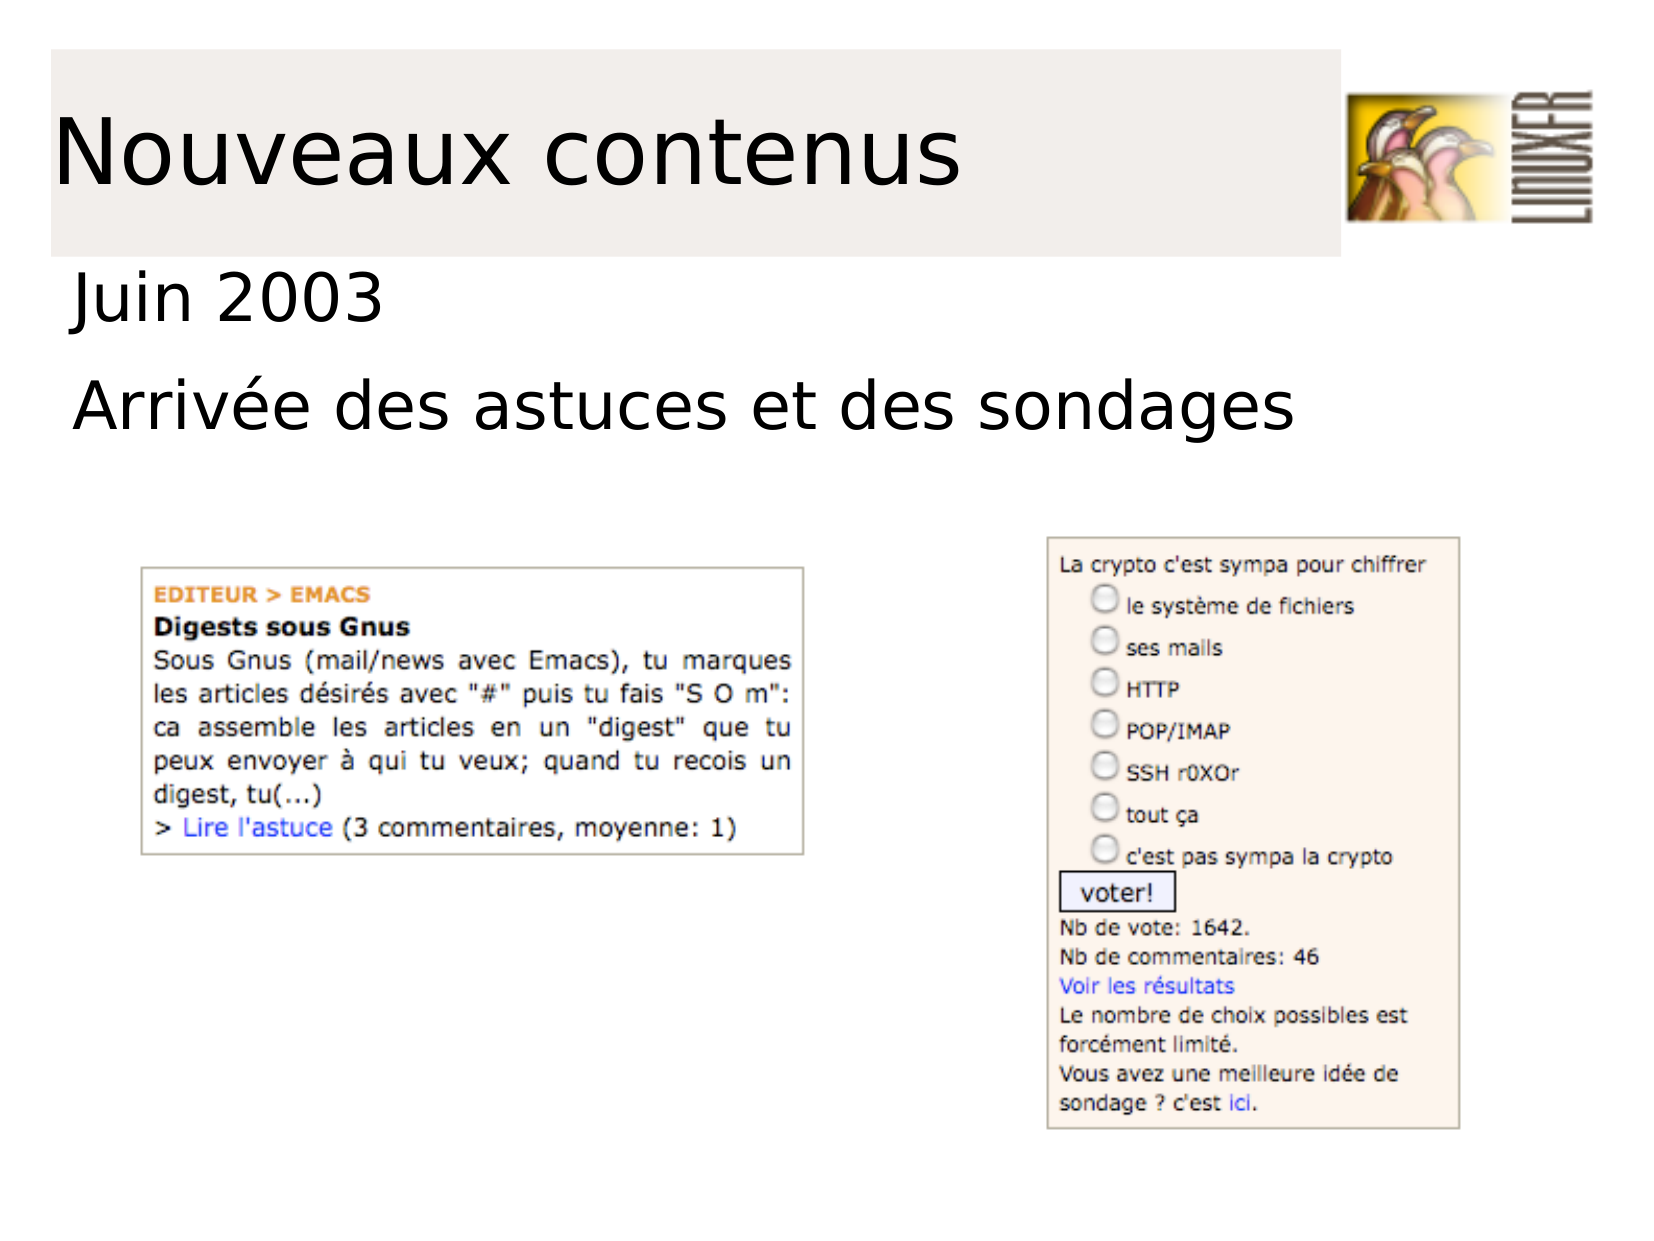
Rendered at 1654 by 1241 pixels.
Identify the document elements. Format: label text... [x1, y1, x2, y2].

picture [137, 561, 811, 860]
list Juin 2003 Arrivée des astuces et des sondages [54, 259, 1628, 1103]
title Nouveaux contenus [51, 49, 1342, 257]
picture [1342, 88, 1601, 229]
picture [1043, 533, 1465, 1134]
